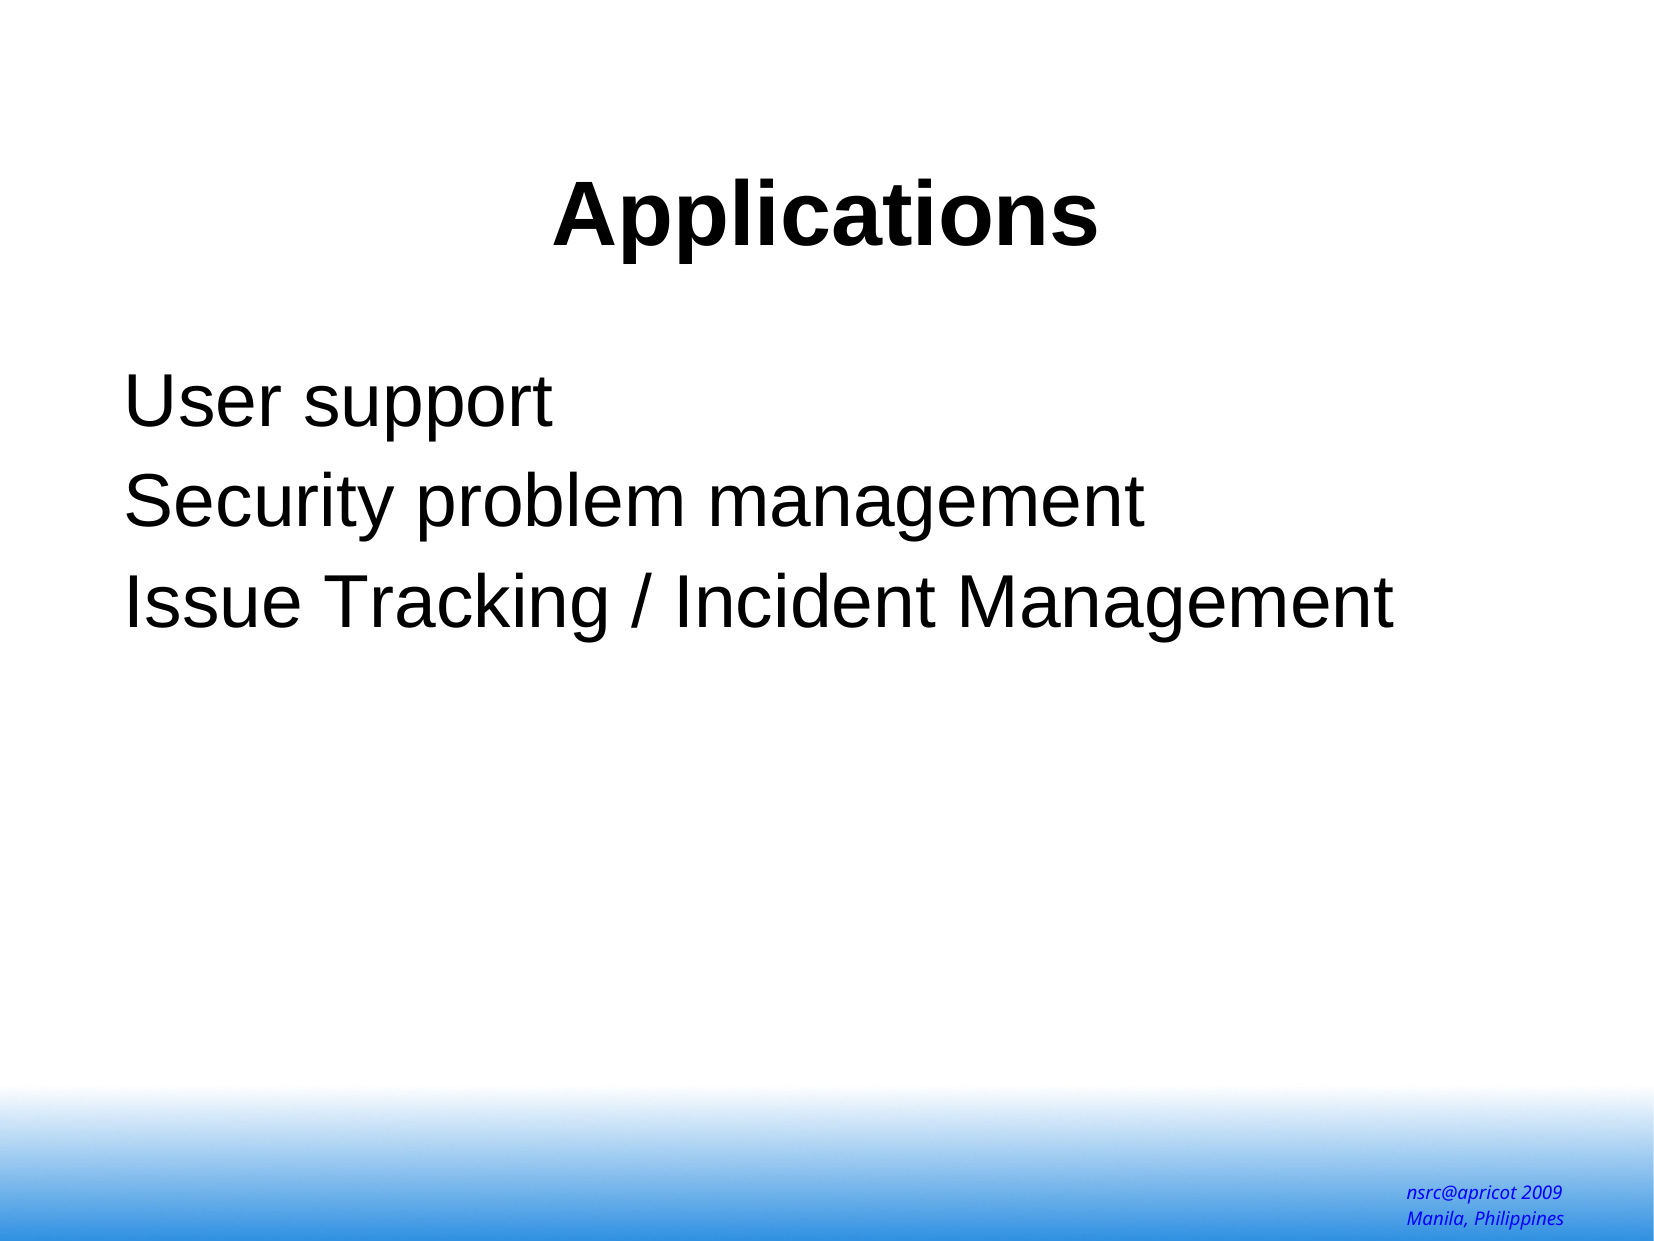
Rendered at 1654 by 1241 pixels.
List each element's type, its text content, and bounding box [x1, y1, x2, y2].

list User support Security problem management Issue Tracking / Incident Management [124, 358, 1530, 1103]
picture [0, 1083, 1654, 1241]
title Applications [124, 110, 1530, 317]
